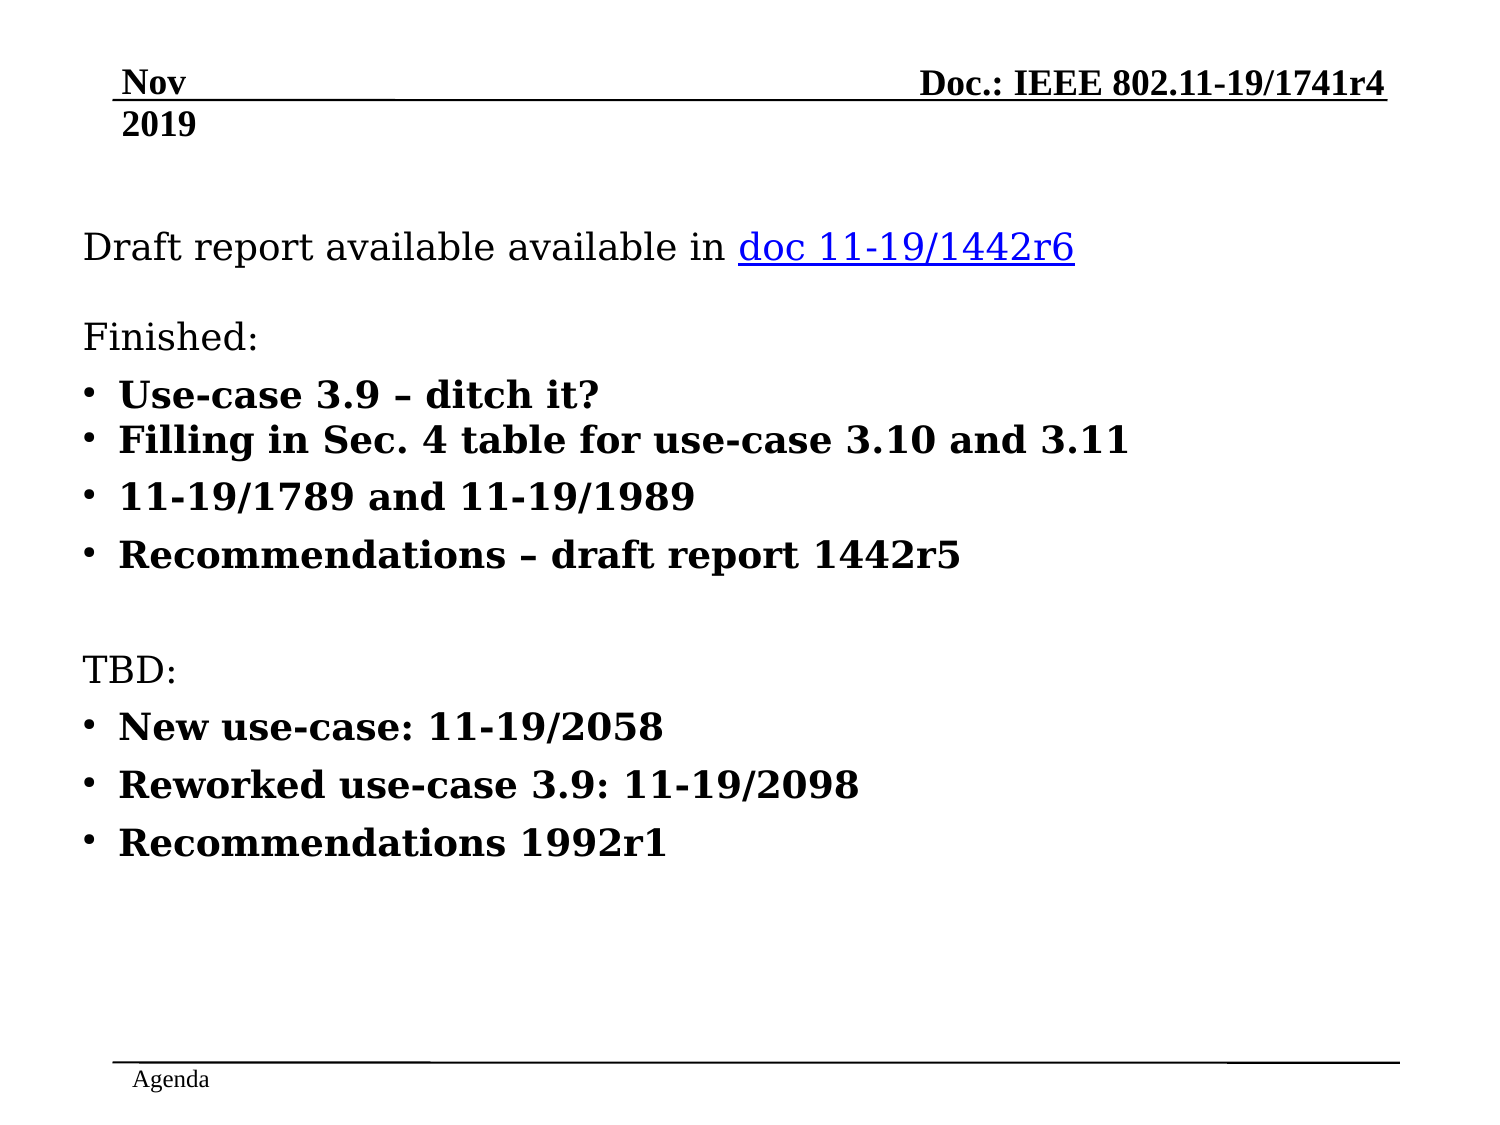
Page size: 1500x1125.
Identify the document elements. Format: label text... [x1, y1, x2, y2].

text_box Nov 2019 [106, 53, 284, 107]
text_box Draft report available available in doc 11-19/1442r6 Finished: Use-case 3.9 – ditch it? Filling in Sec. 4 table for use-case 3.10 and 3.11 11-19/1789 and 11-19/1989 Recommendations – draft report 1442r5 TBD: New use-case: 11-19/2058 Reworked use-case 3.9: 11-19/2098 Recommendations 1992r1 [82, 223, 1433, 864]
